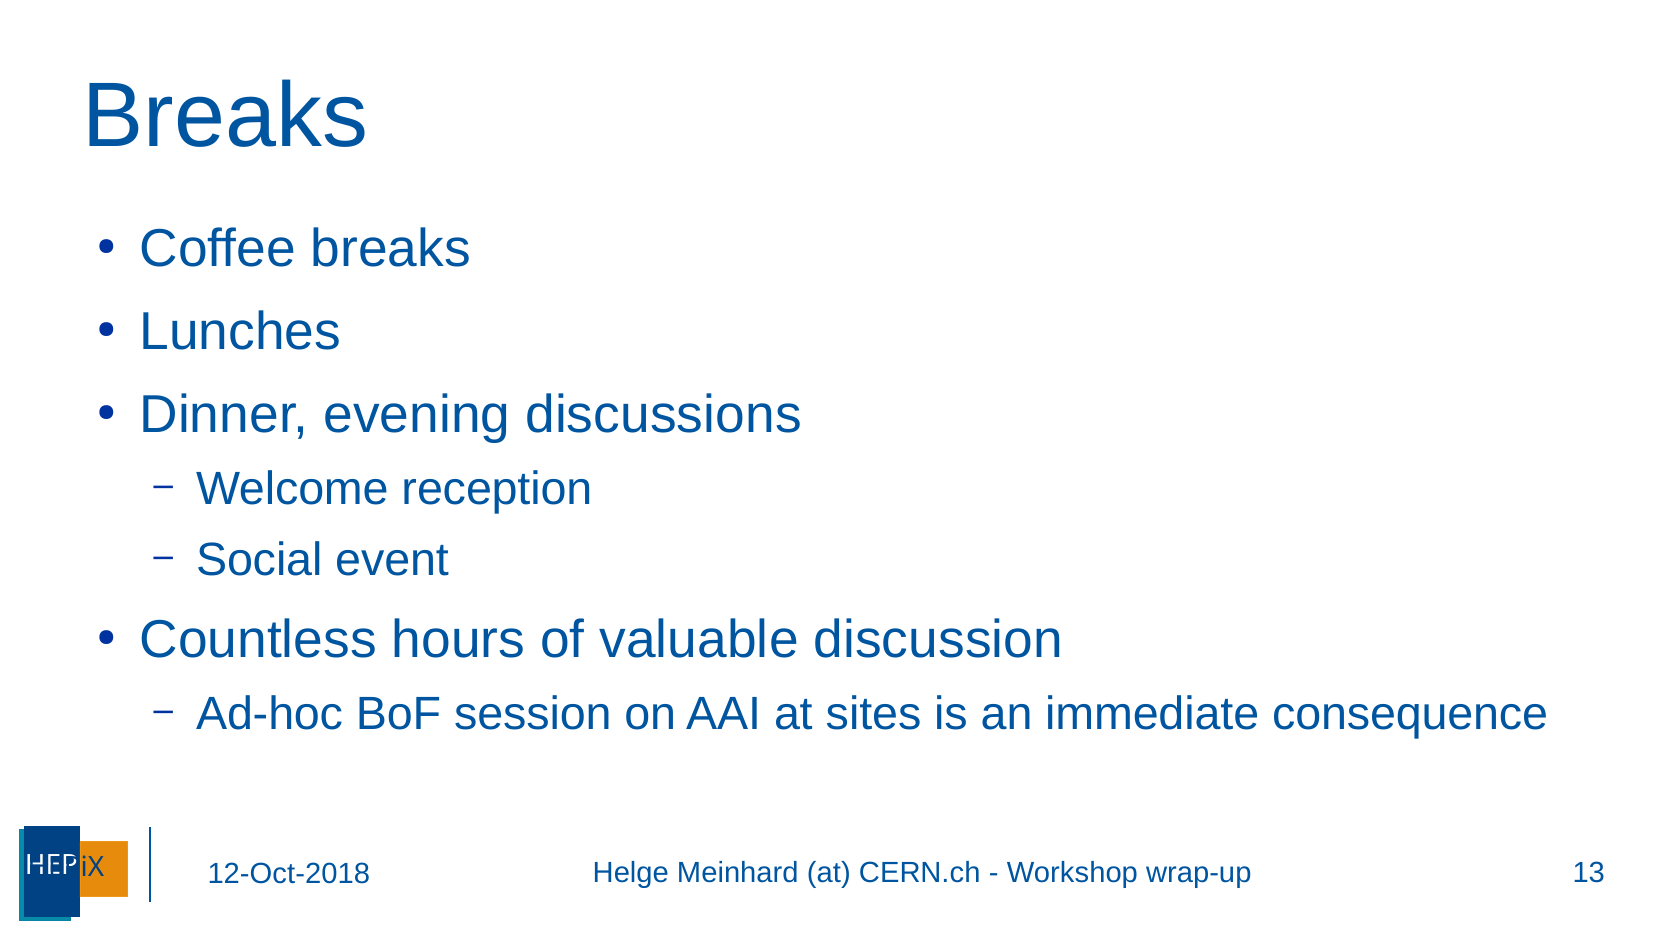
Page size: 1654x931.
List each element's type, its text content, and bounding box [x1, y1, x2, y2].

list Coffee breaks Lunches Dinner, evening discussions Welcome reception Social event Countless hours of valuable discussion Ad-hoc BoF session on AAI at sites is an immediate consequence [82, 217, 1571, 757]
title Breaks [82, 37, 1571, 193]
